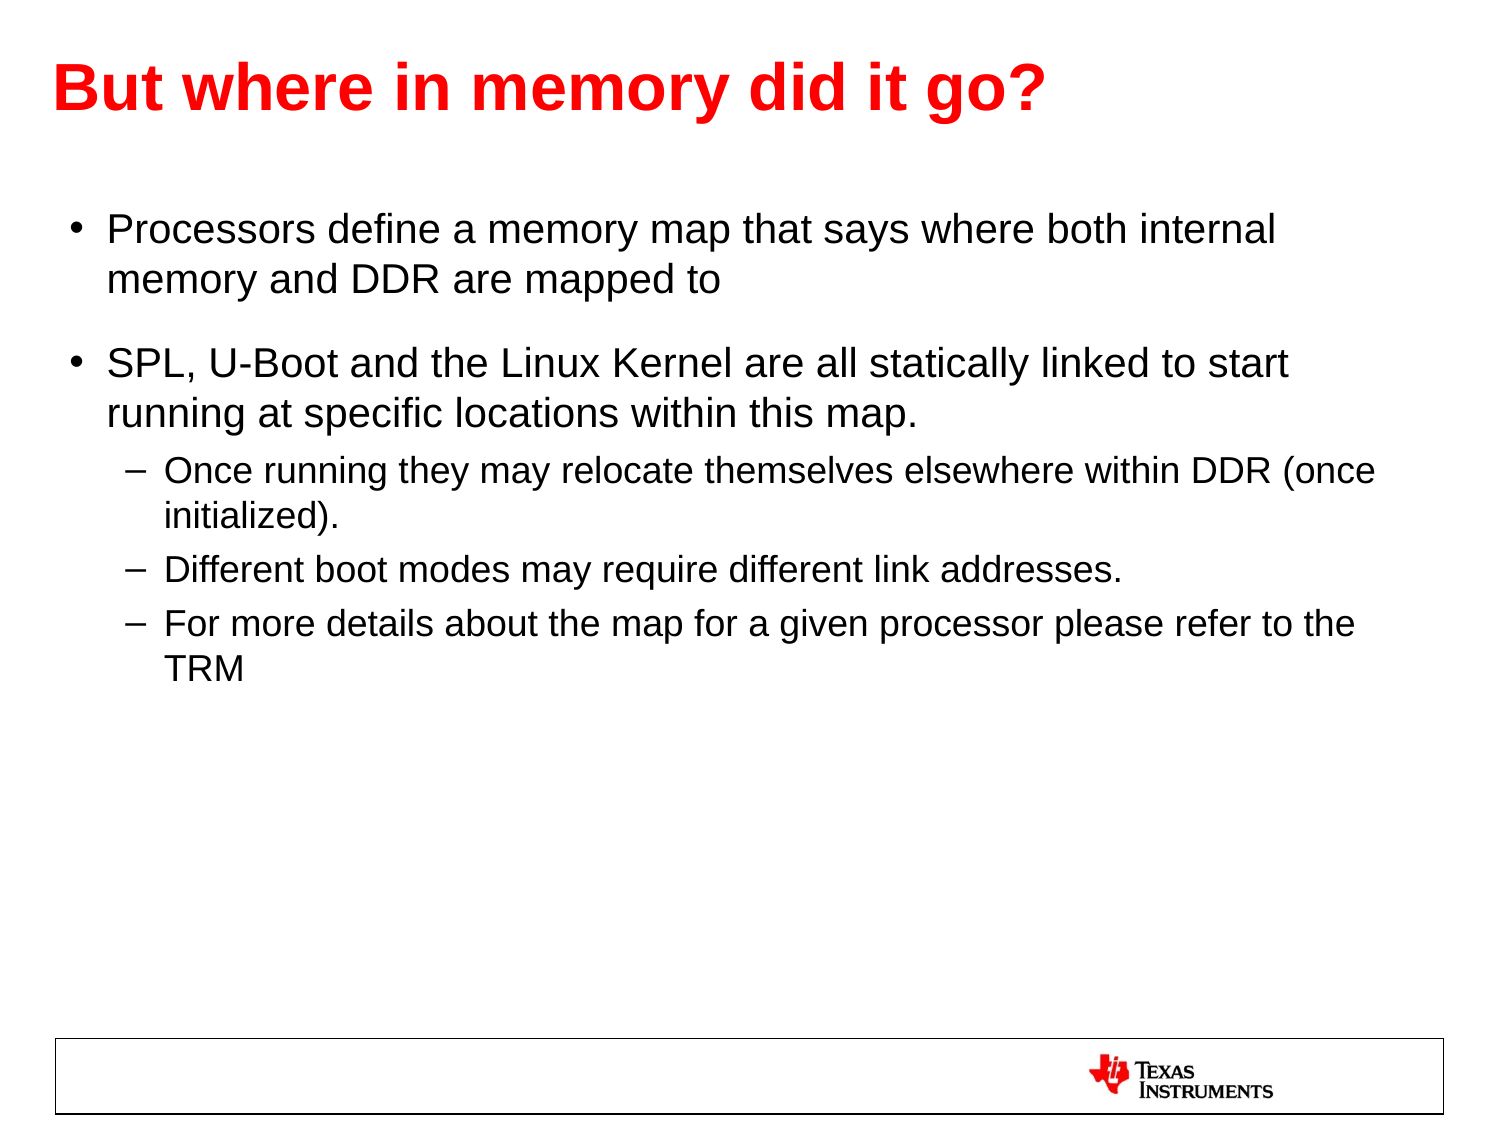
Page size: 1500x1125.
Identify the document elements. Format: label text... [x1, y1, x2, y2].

list Processors define a memory map that says where both internal memory and DDR are mapped to SPL, U-Boot and the Linux Kernel are all statically linked to start running at specific locations within this map. Once running they may relocate themselves elsewhere within DDR (once initialized). Different boot modes may require different link addresses. For more details about the map for a given processor please refer to the TRM [54, 194, 1444, 937]
title But where in memory did it go? [37, 23, 1426, 158]
picture [1087, 1052, 1274, 1099]
